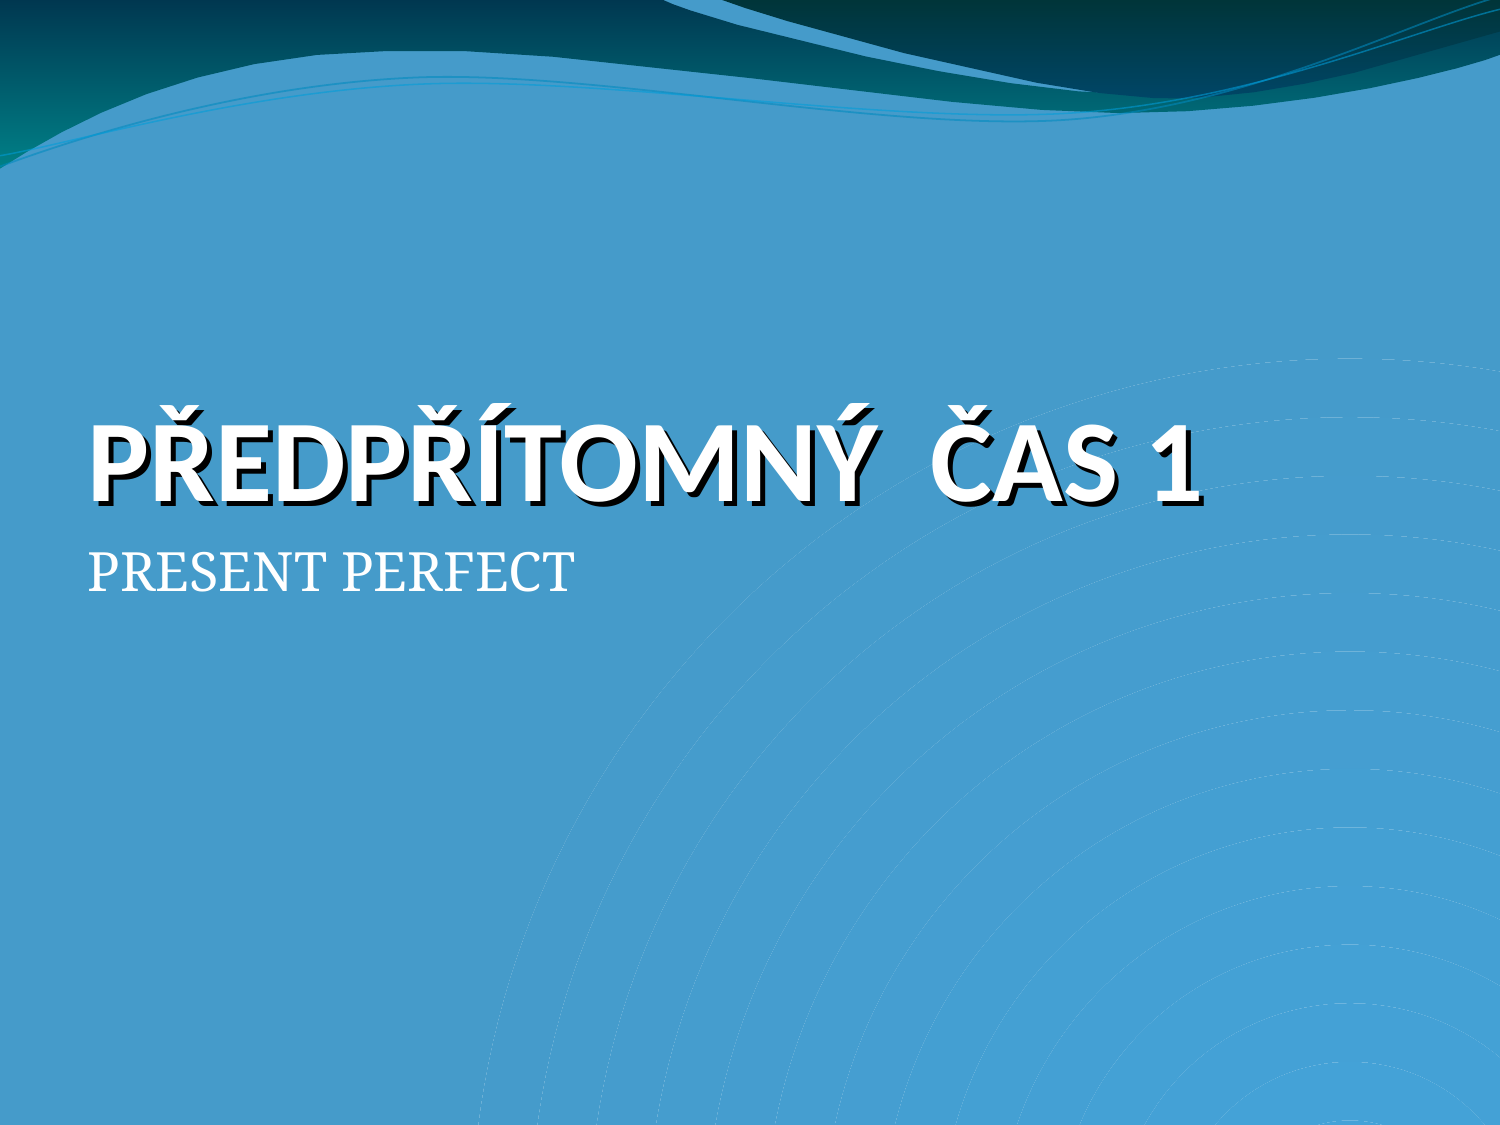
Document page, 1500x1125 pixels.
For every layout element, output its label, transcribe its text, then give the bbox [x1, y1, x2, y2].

picture [635, 90, 669, 94]
picture [113, 125, 133, 131]
title PŘEDPŘÍTOMNÝ ČAS 1 [87, 224, 1376, 526]
subtitle PRESENT PERFECT [87, 529, 1377, 818]
picture [65, 138, 80, 143]
